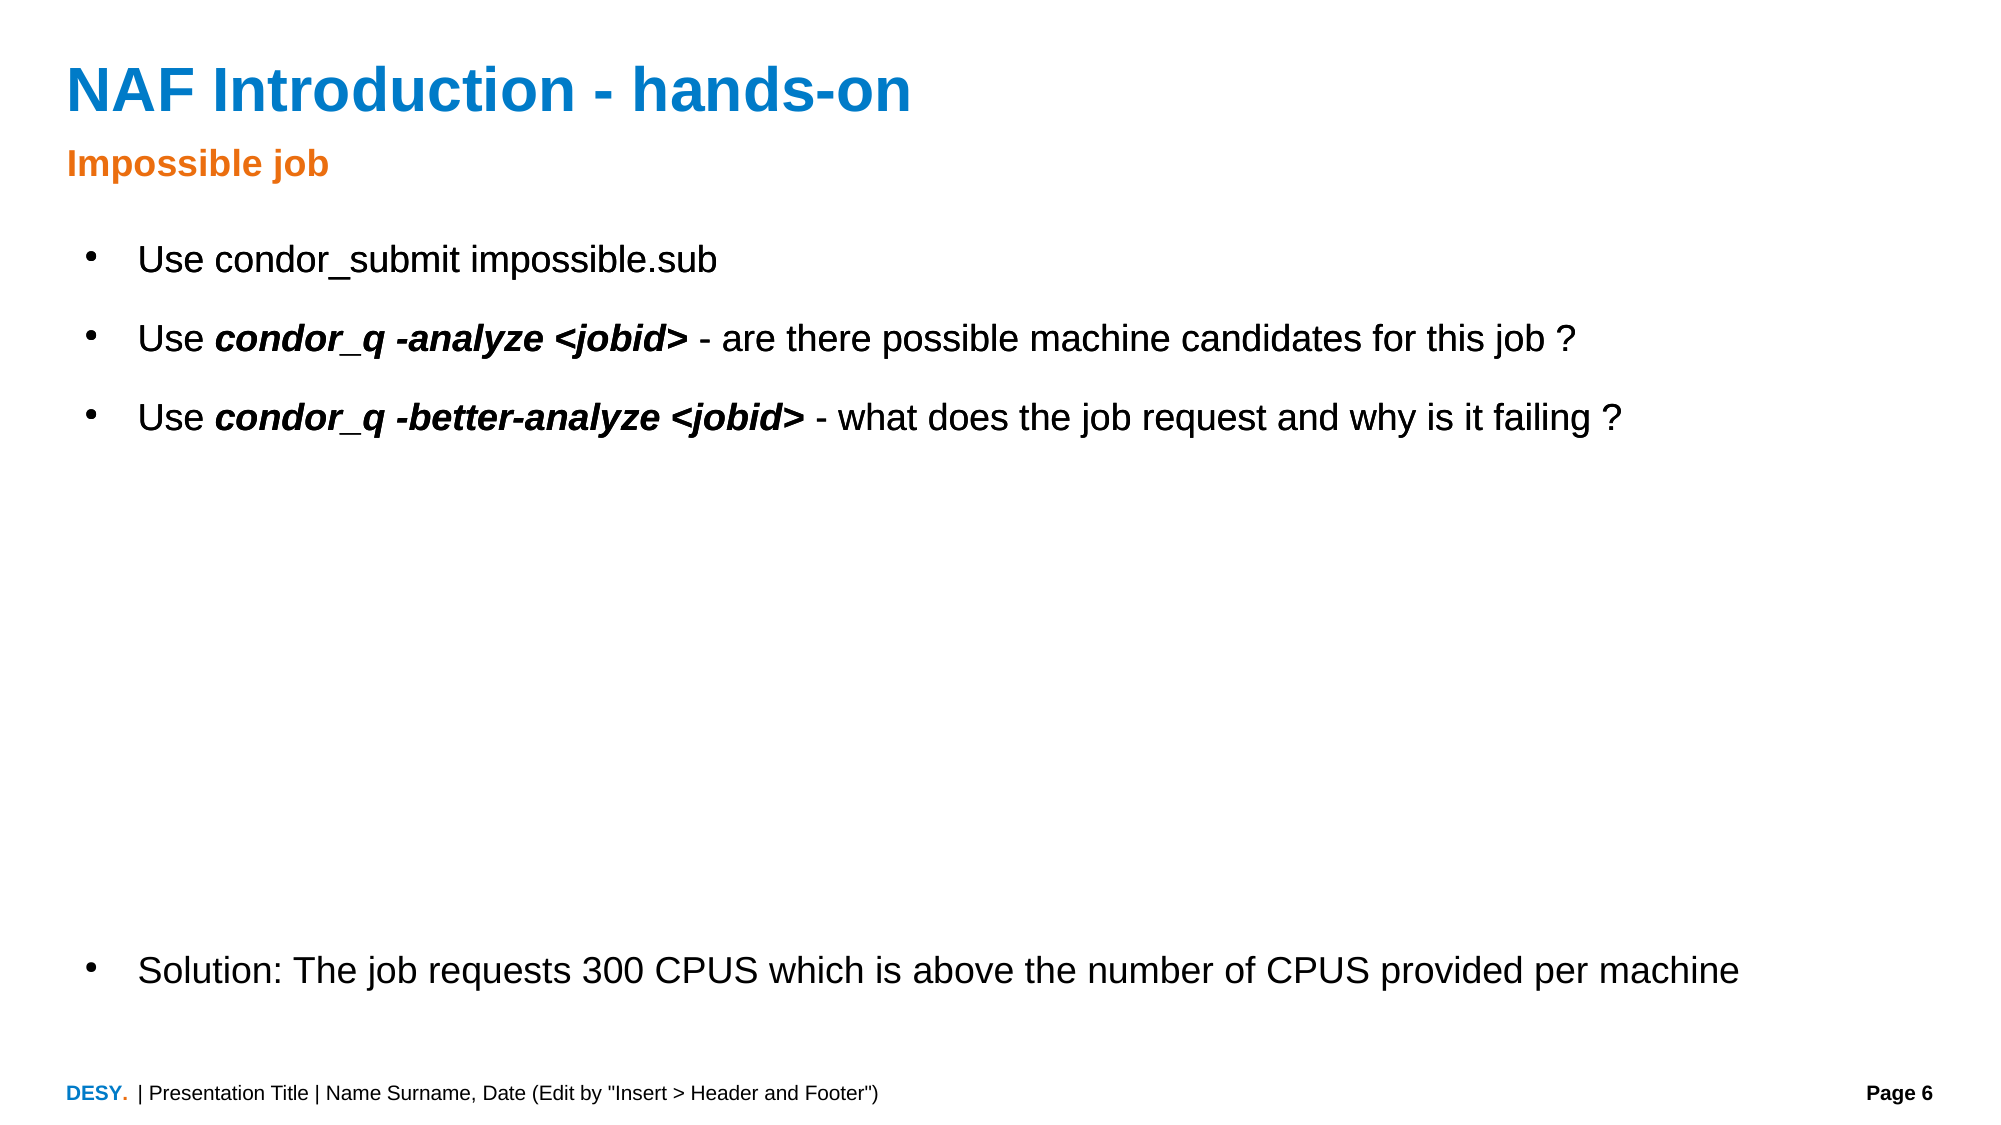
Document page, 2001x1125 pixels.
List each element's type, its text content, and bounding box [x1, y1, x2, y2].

footer | Presentation Title | Name Surname, Date (Edit by "Insert > Header and Footer") [137, 1079, 1762, 1111]
list Use condor_submit impossible.sub Use condor_q -analyze <jobid> - are there possible machine candidates for this job ? Use condor_q -better-analyze <jobid> - what does the job request and why is it failing ? Solution: The job requests 300 CPUS which is above the number of CPUS provided per machine [66, 756, 1890, 1053]
title NAF Introduction - hands-on [66, 57, 1933, 132]
list Use condor_submit impossible.sub Use condor_q -analyze <jobid> - are there possible machine candidates for this job ? Use condor_q -better-analyze <jobid> - what does the job request and why is it failing ? [66, 230, 1890, 756]
list Impossible job [66, 134, 1933, 197]
